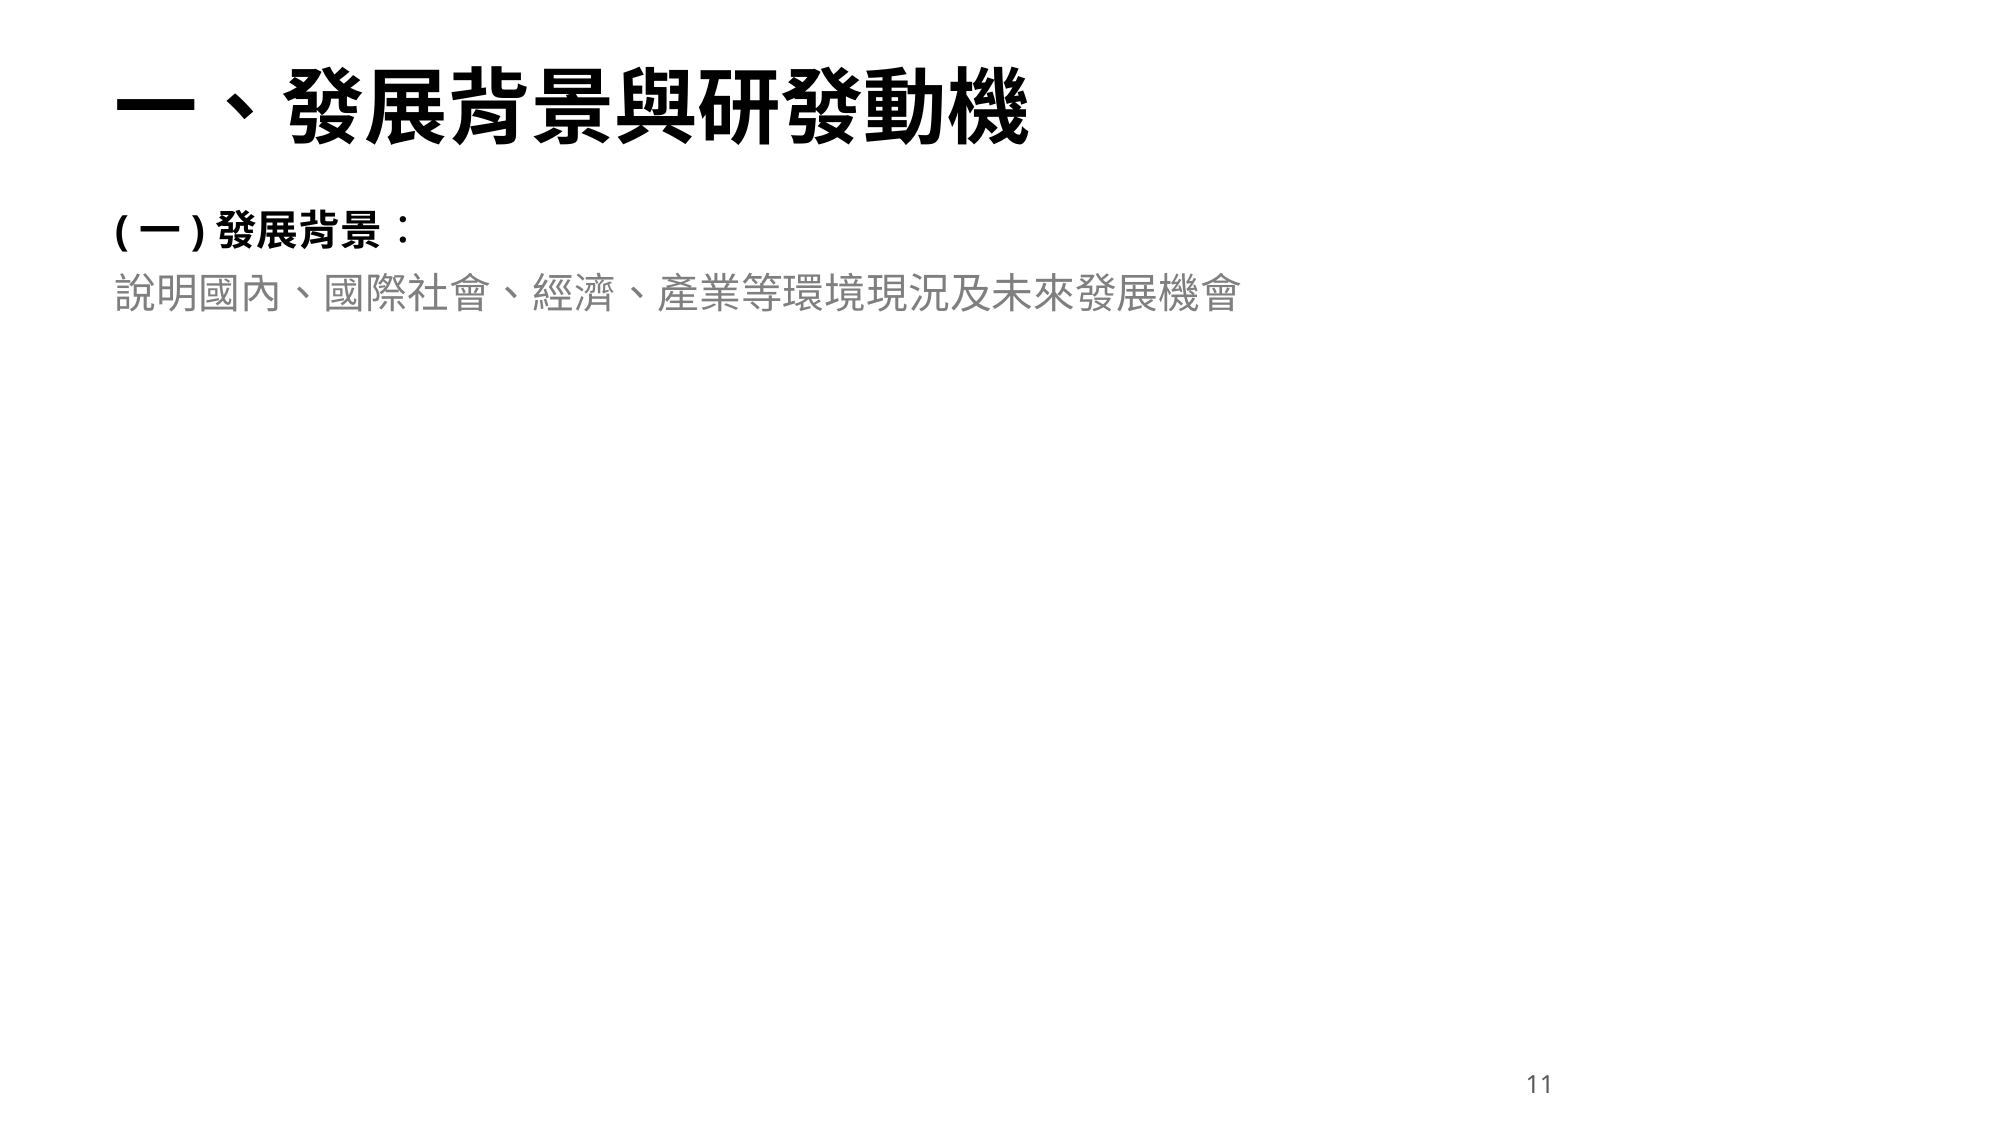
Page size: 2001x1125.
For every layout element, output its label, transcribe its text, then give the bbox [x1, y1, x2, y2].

text_box 11 [1510, 1061, 1961, 1097]
text_box (一)發展背景： 說明國內、國際社會、經濟、產業等環境現況及未來發展機會 [99, 196, 1900, 994]
title 一、發展背景與研發動機 [99, 56, 1900, 166]
